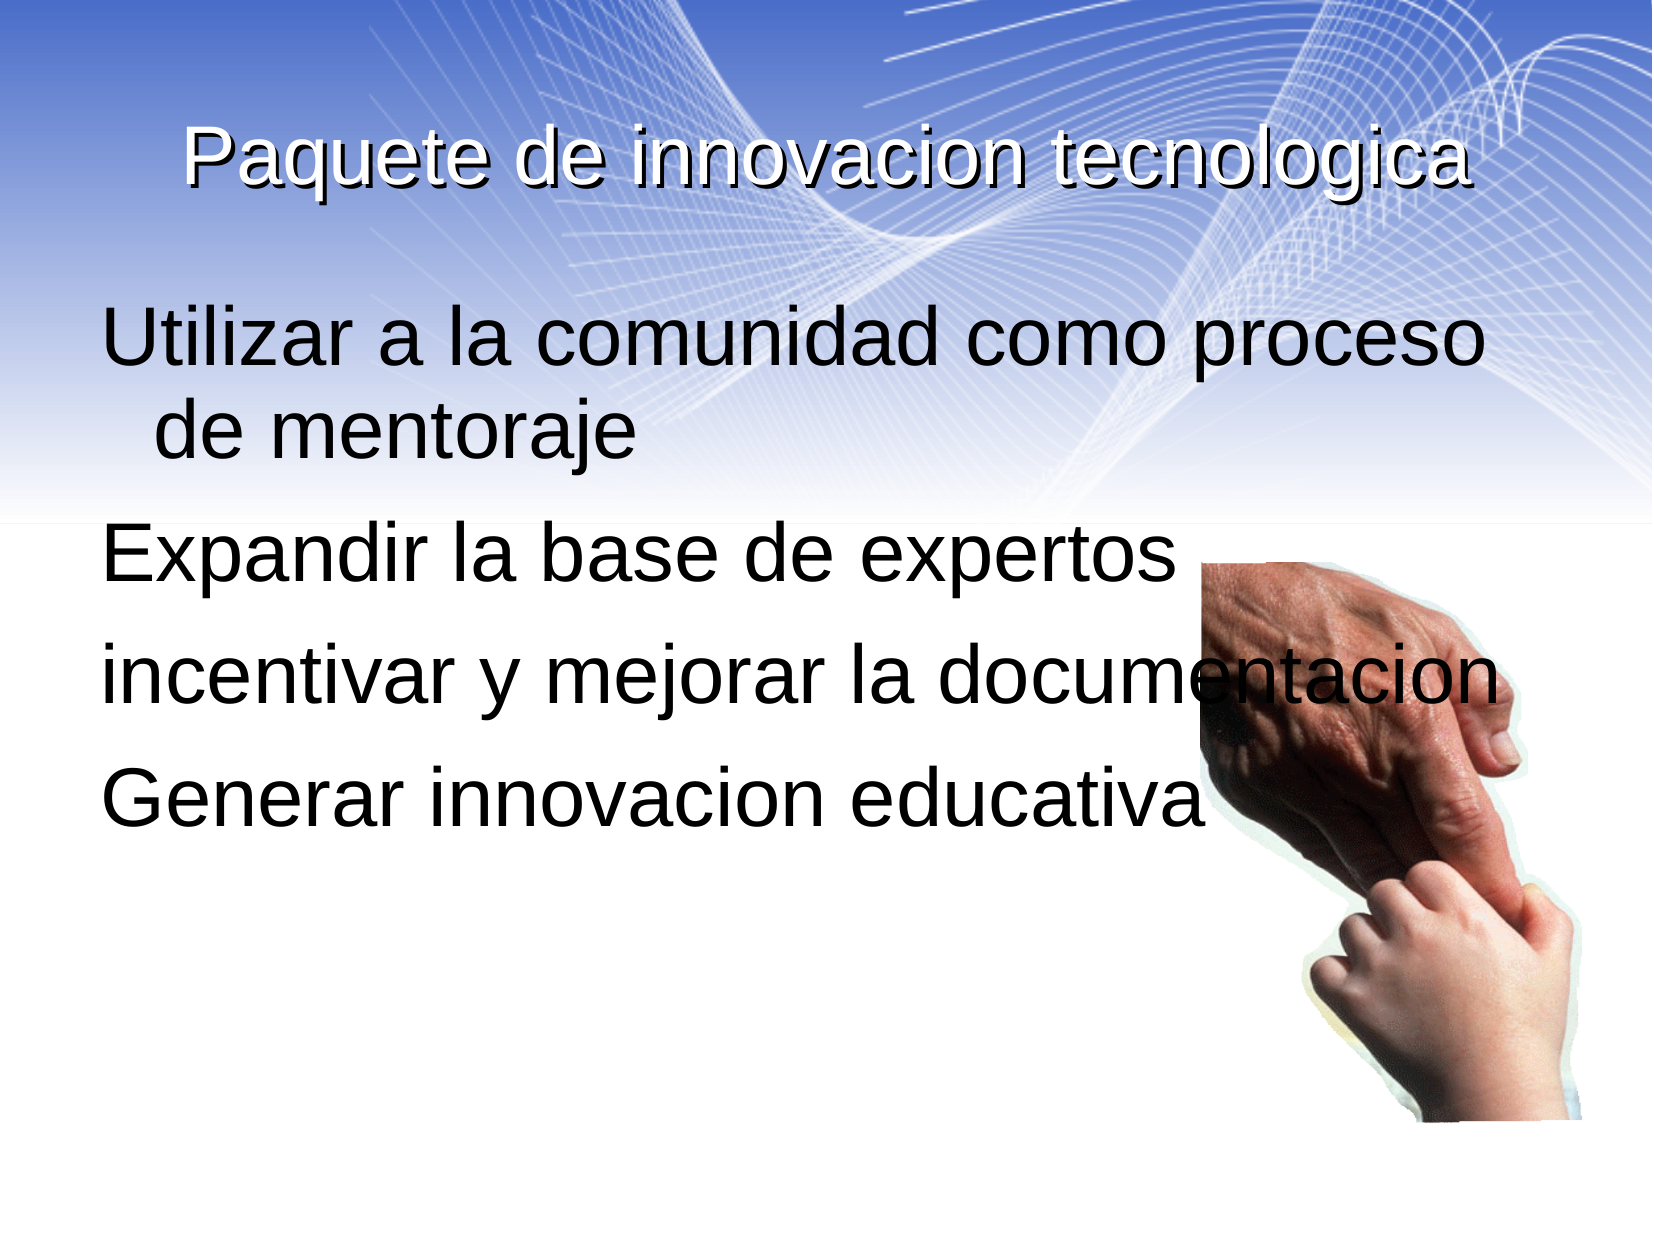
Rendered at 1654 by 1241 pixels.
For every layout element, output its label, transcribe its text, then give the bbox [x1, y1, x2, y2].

title Paquete de innovacion tecnologica [82, 56, 1571, 256]
list Utilizar a la comunidad como proceso de mentoraje Expandir la base de expertos incentivar y mejorar la documentacion Generar innovacion educativa [82, 290, 1571, 1095]
picture [369, 0, 1654, 1126]
